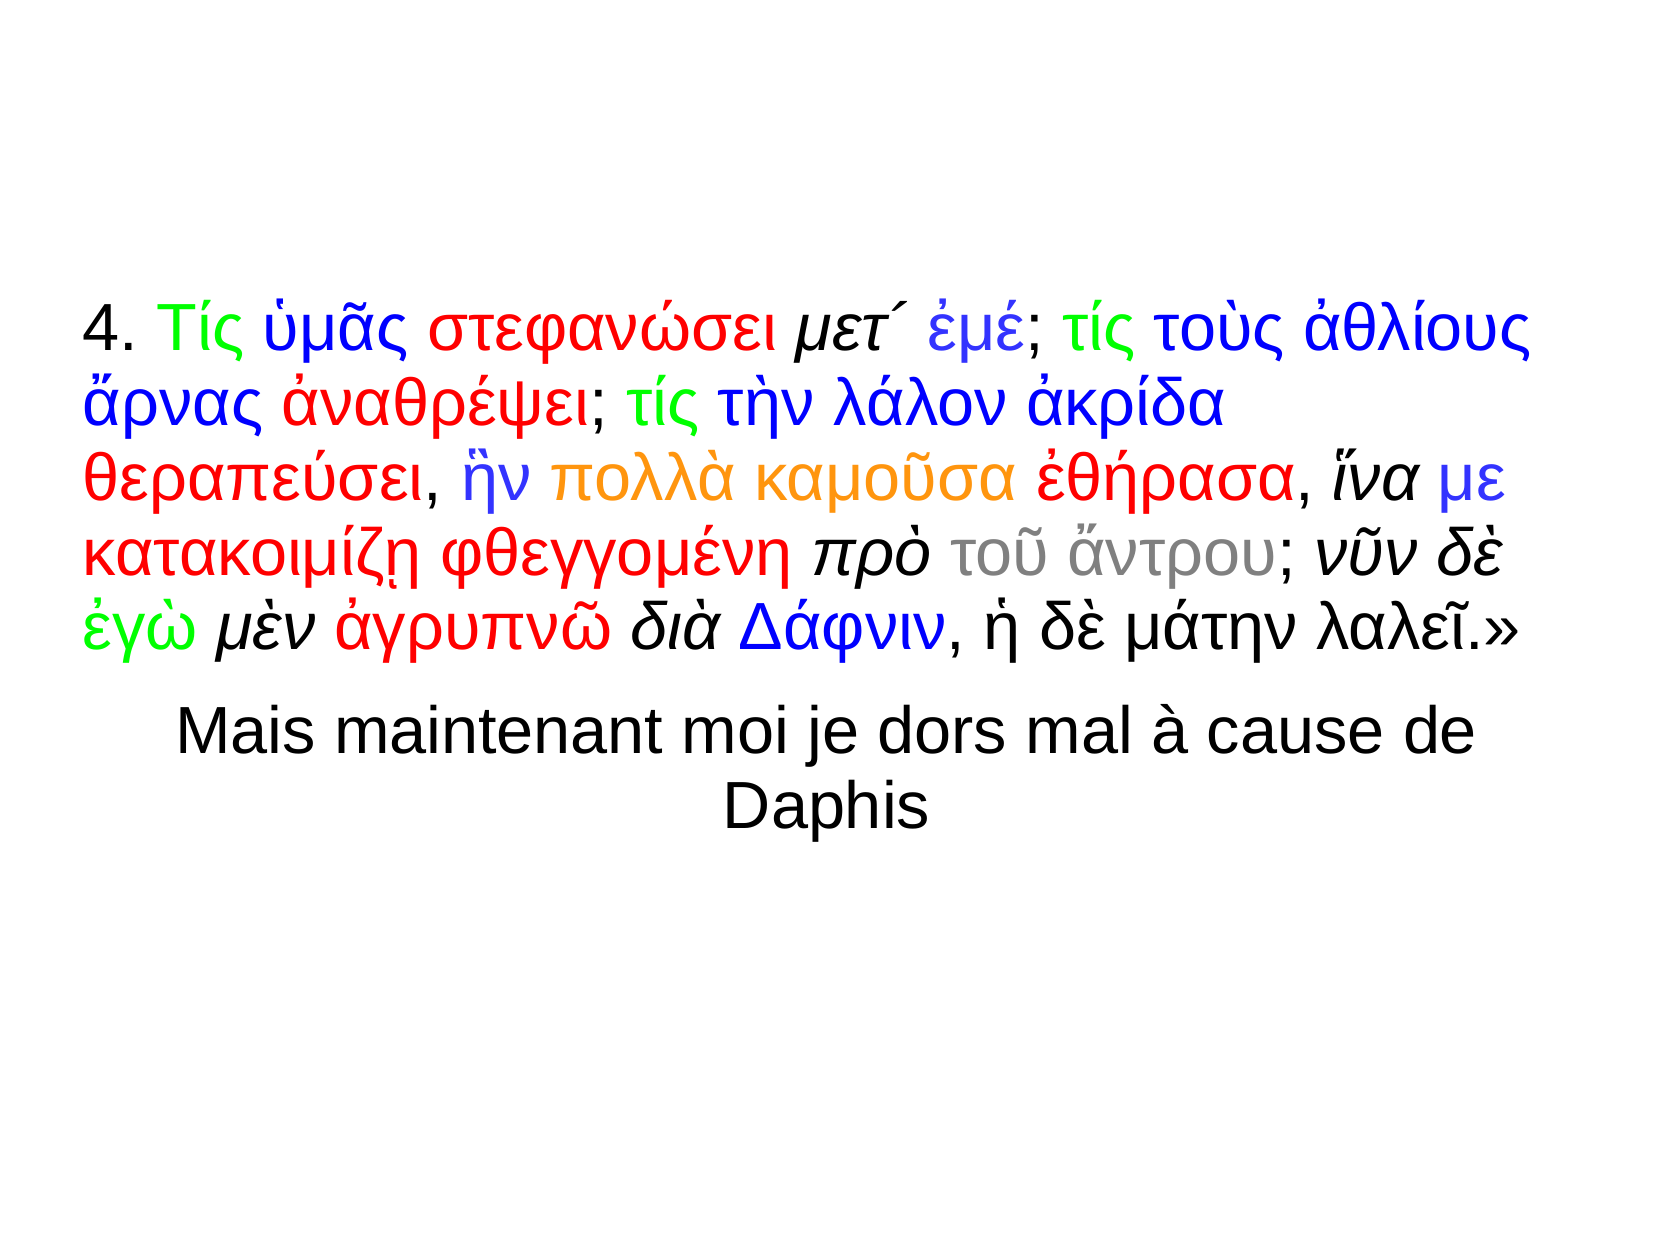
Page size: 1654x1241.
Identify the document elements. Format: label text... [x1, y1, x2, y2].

list 4. Τίς ὑμᾶς στεφανώσει μετ´ ἐμέ; τίς τοὺς ἀθλίους ἄρνας ἀναθρέψει; τίς τὴν λάλον ἀκρίδα θεραπεύσει, ἣν πολλὰ καμοῦσα ἐθήρασα, ἵνα με κατακοιμίζῃ φθεγγομένη πρὸ τοῦ ἄντρου; νῦν δὲ ἐγὼ μὲν ἀγρυπνῶ διὰ Δάφνιν, ἡ δὲ μάτην λαλεῖ.» Mais maintenant moi je dors mal à cause de Daphis [82, 290, 1571, 1109]
